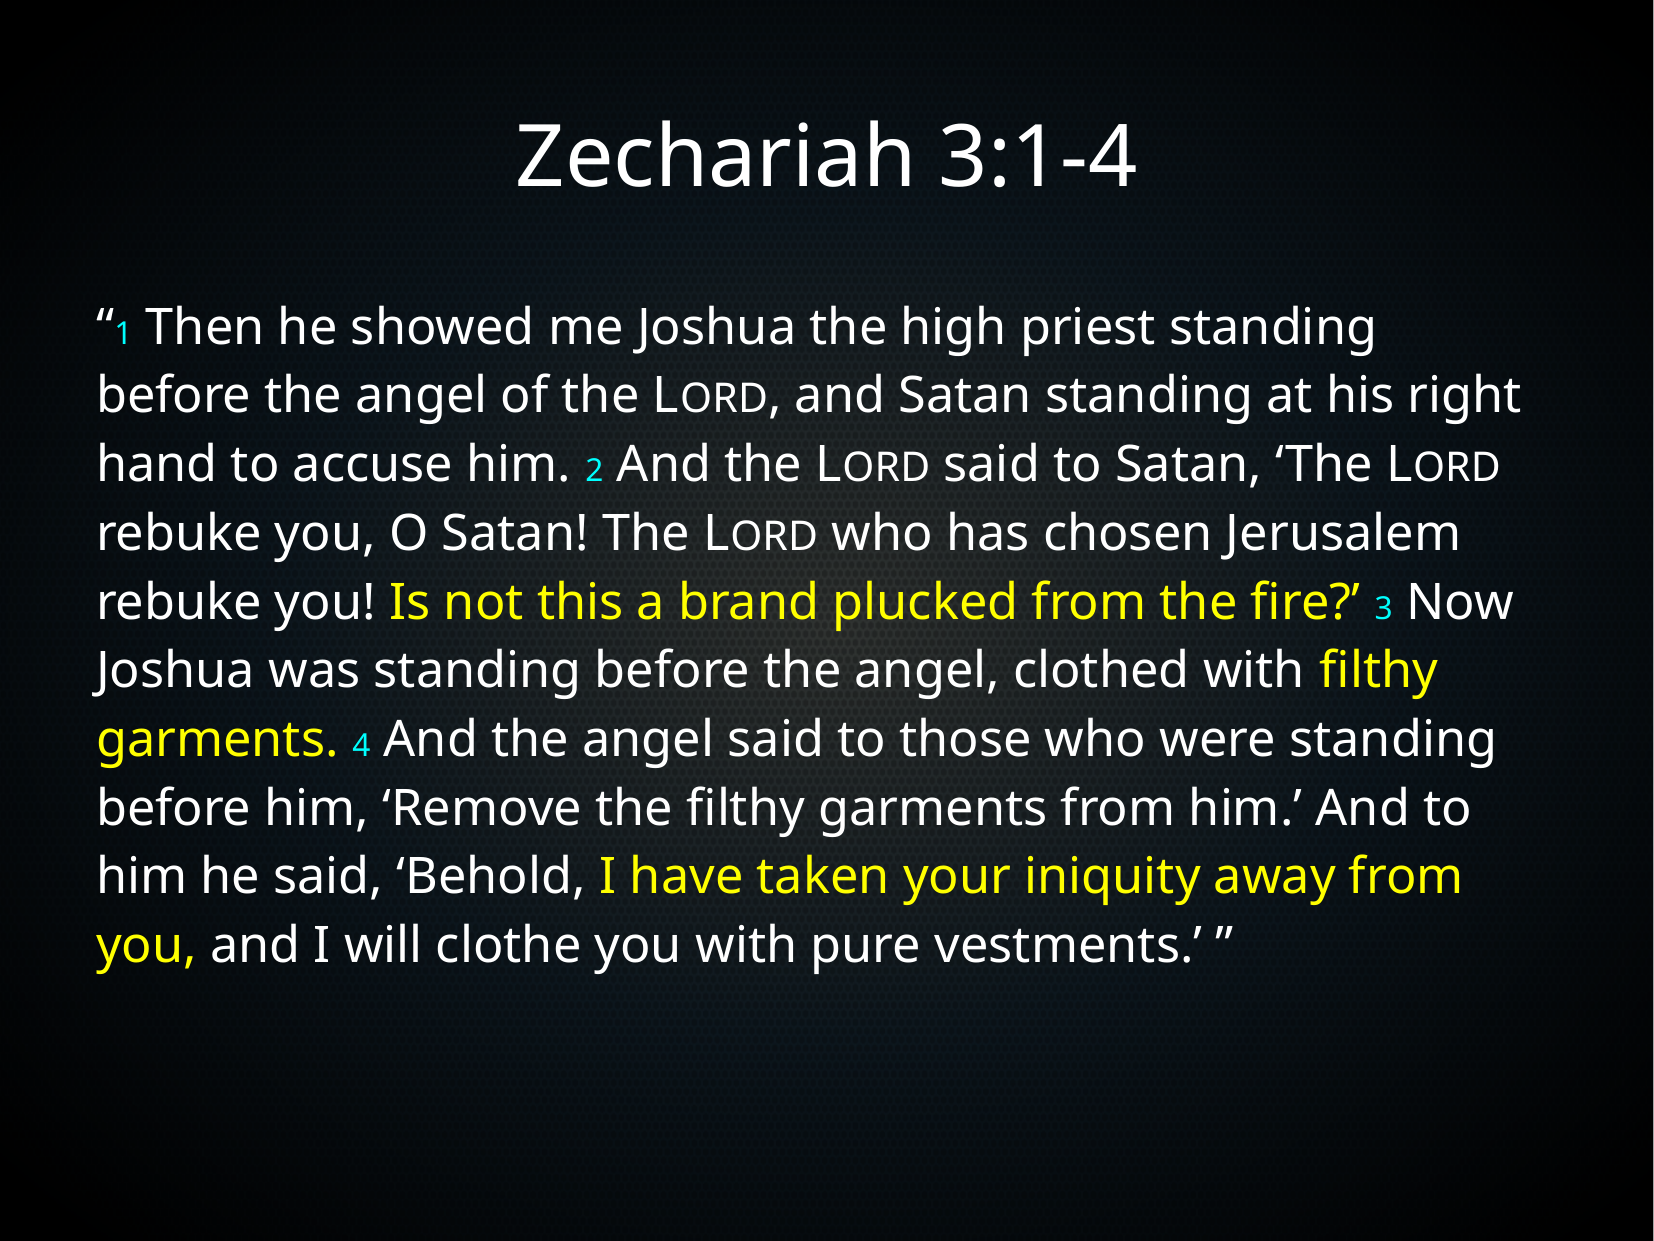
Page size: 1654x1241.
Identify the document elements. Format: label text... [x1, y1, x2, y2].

picture [0, 0, 1654, 1241]
title Zechariah 3:1-4 [82, 49, 1571, 257]
list “1 Then he showed me Joshua the high priest standing before the angel of the LORD, and Satan standing at his right hand to accuse him. 2 And the LORD said to Satan, ‘The LORD rebuke you, O Satan! The LORD who has chosen Jerusalem rebuke you! Is not this a brand plucked from the fire?’ 3 Now Joshua was standing before the angel, clothed with filthy garments. 4 And the angel said to those who were standing before him, ‘Remove the filthy garments from him.’ And to him he said, ‘Behold, I have taken your iniquity away from you, and I will clothe you with pure vestments.’ ” [82, 290, 1538, 1010]
